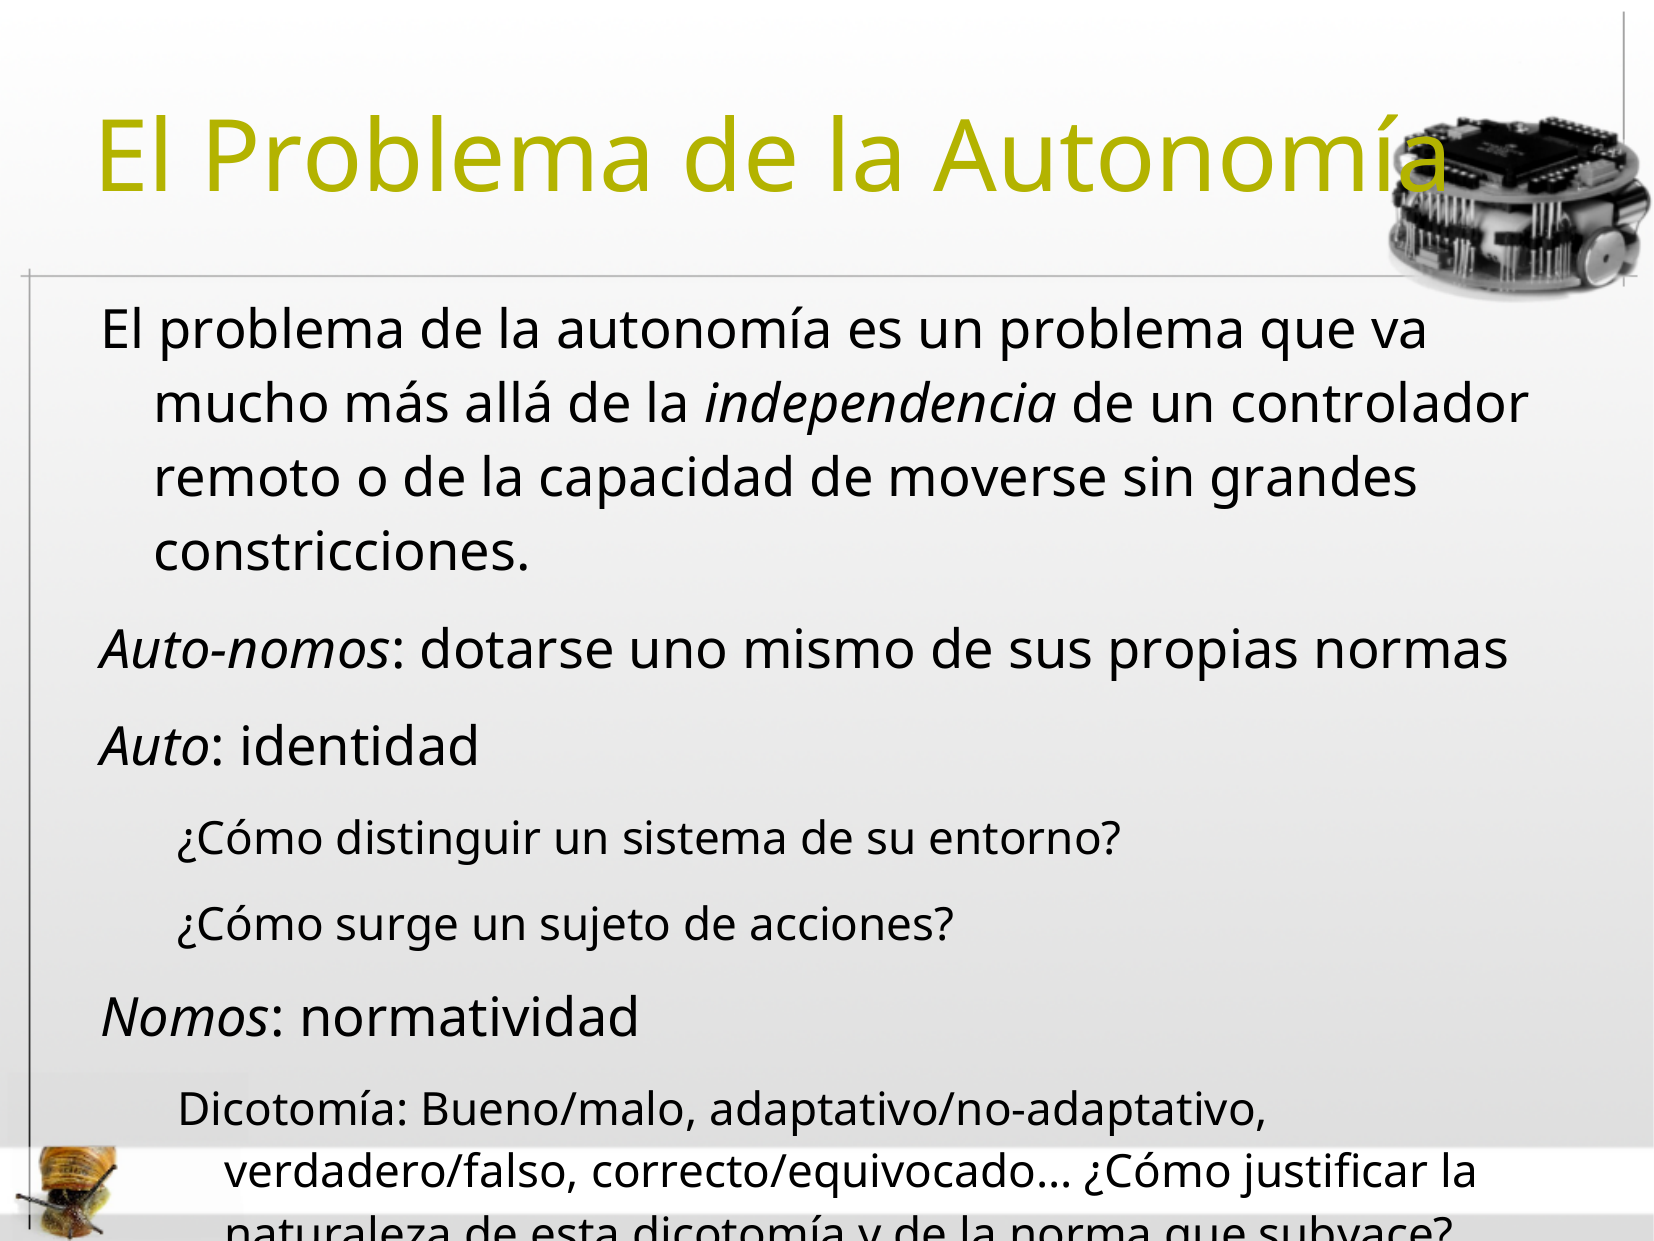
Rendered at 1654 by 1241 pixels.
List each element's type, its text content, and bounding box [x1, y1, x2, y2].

picture [639, 1228, 652, 1241]
picture [1108, 1228, 1119, 1241]
picture [0, 0, 1654, 1241]
picture [1044, 1228, 1058, 1241]
picture [1171, 1228, 1184, 1241]
picture [232, 1228, 245, 1241]
picture [1092, 1228, 1104, 1241]
picture [537, 1228, 549, 1235]
title El Problema de la Autonomía [29, 56, 1518, 250]
picture [745, 1228, 759, 1241]
picture [928, 1228, 940, 1235]
picture [1316, 1228, 1329, 1241]
picture [701, 1228, 715, 1241]
picture [790, 1228, 801, 1241]
list El problema de la autonomía es un problema que va mucho más allá de la independencia de un controlador remoto o de la capacidad de moverse sin grandes constricciones. Auto-nomos: dotarse uno mismo de sus propias normas Auto: identidad ¿Cómo distinguir un sistema de su entorno? ¿Cómo surge un sujeto de acciones? Nomos: normatividad Dicotomía: Bueno/malo, adaptativo/no-adaptativo, verdadero/falso, correcto/equivocado... ¿Cómo justificar la naturaleza de esta dicotomía y de la norma que subyace? [82, 290, 1571, 1105]
picture [386, 1228, 398, 1235]
picture [499, 1228, 511, 1235]
picture [471, 1228, 484, 1241]
picture [1228, 1228, 1240, 1235]
picture [1415, 1228, 1427, 1235]
picture [774, 1228, 786, 1241]
picture [1017, 1228, 1030, 1241]
picture [900, 1228, 913, 1241]
